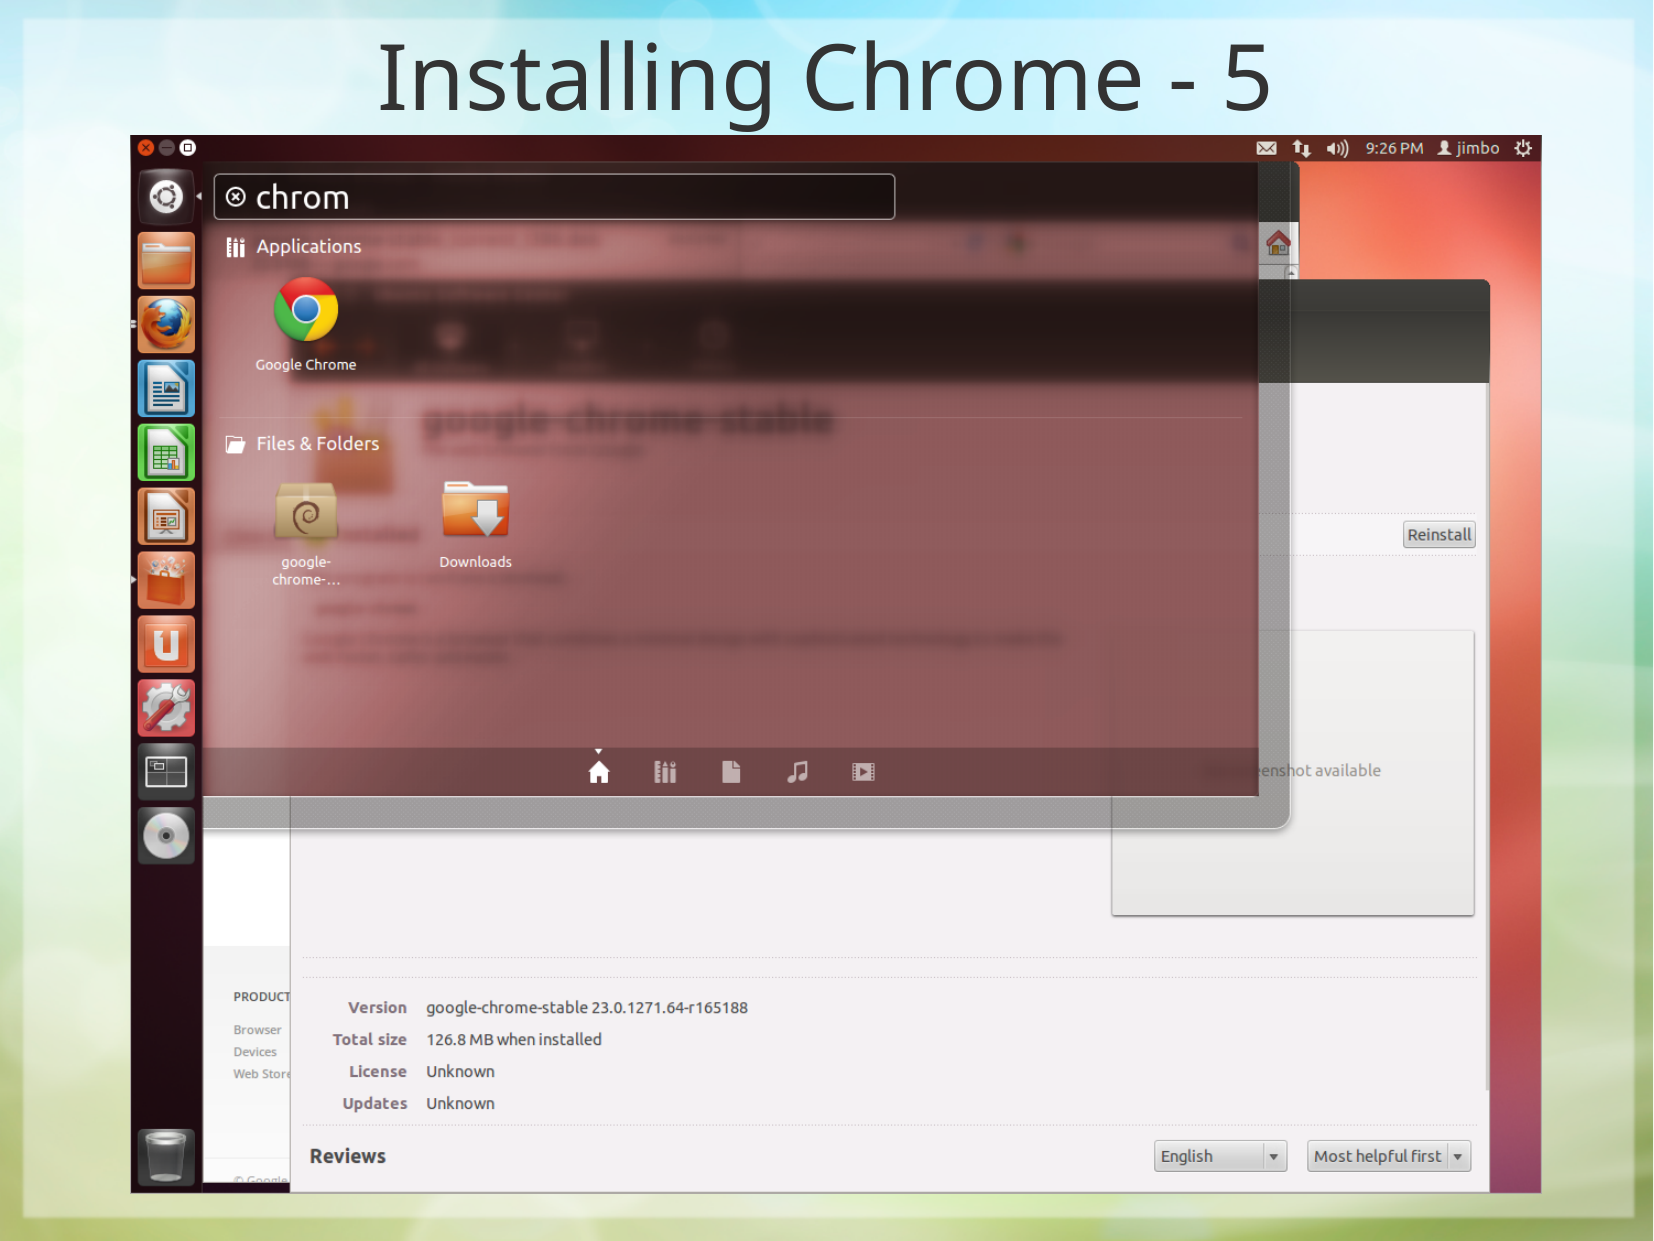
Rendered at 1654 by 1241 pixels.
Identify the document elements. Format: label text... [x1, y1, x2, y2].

picture [0, 0, 1654, 1241]
title Installing Chrome - 5 [82, 0, 1571, 151]
